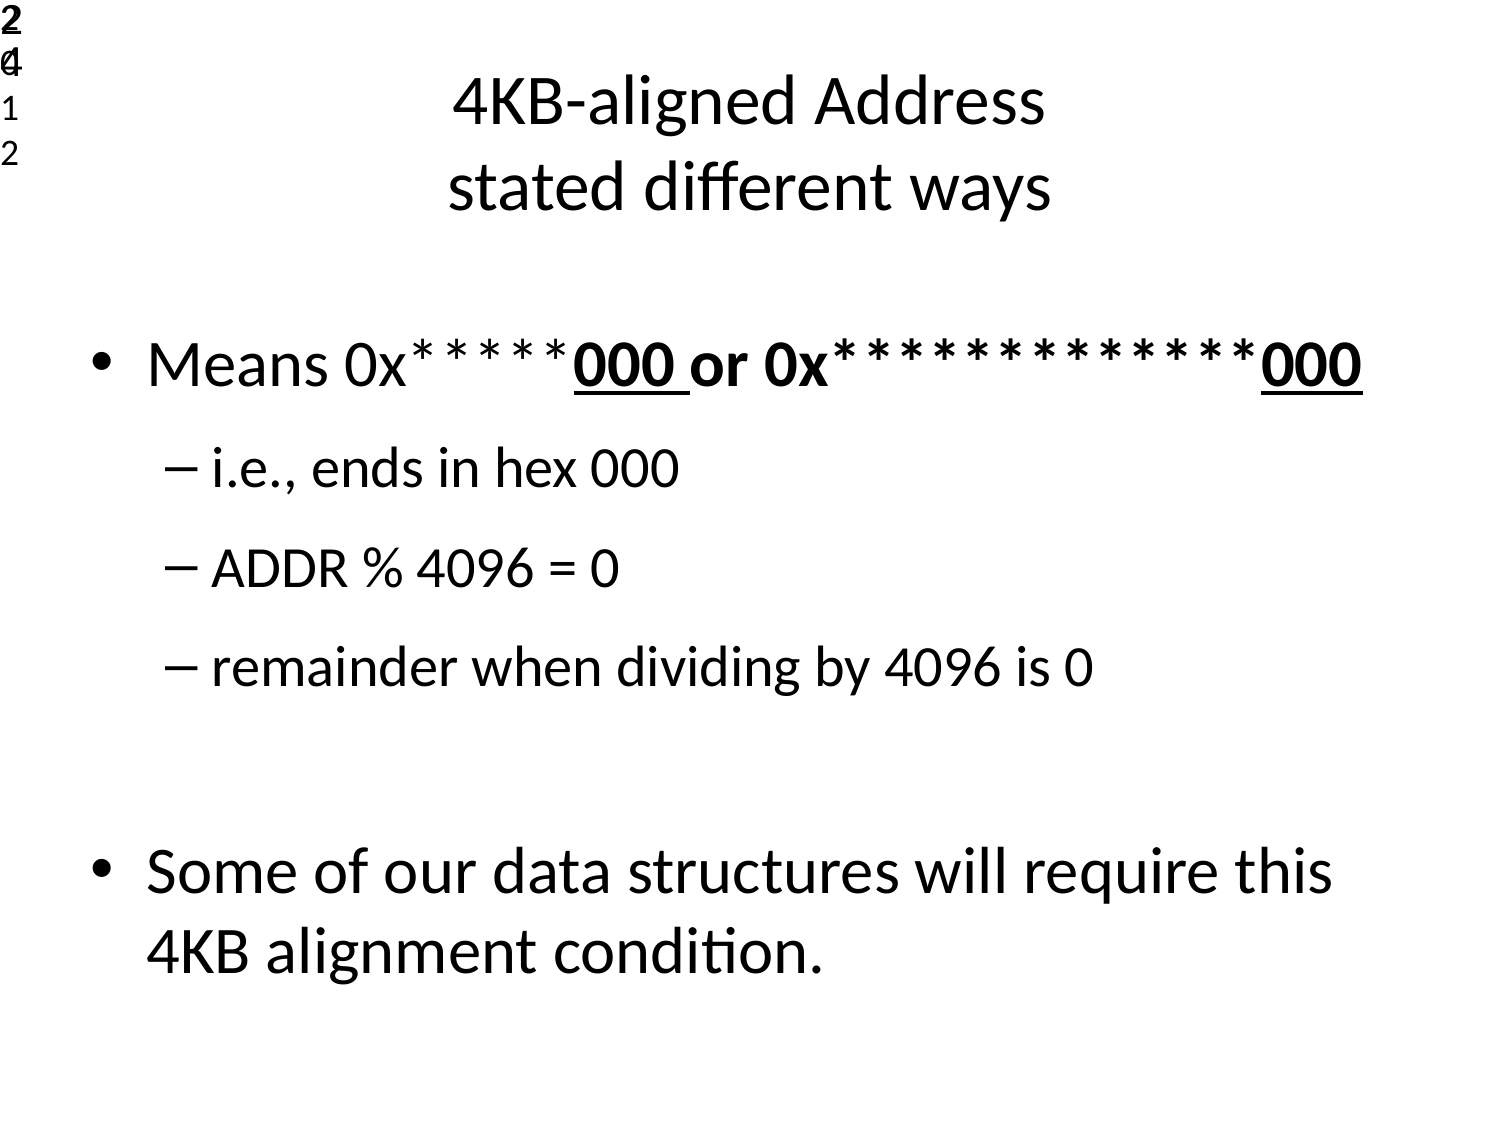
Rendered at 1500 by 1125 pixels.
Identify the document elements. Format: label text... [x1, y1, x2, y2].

list Means 0x*****000 or 0x*************000 i.e., ends in hex 000 ADDR % 4096 = 0 remainder when dividing by 4096 is 0 Some of our data structures will require this 4KB alignment condition. [75, 312, 1425, 1005]
title 4KB-aligned Address stated different ways [75, 45, 1425, 233]
